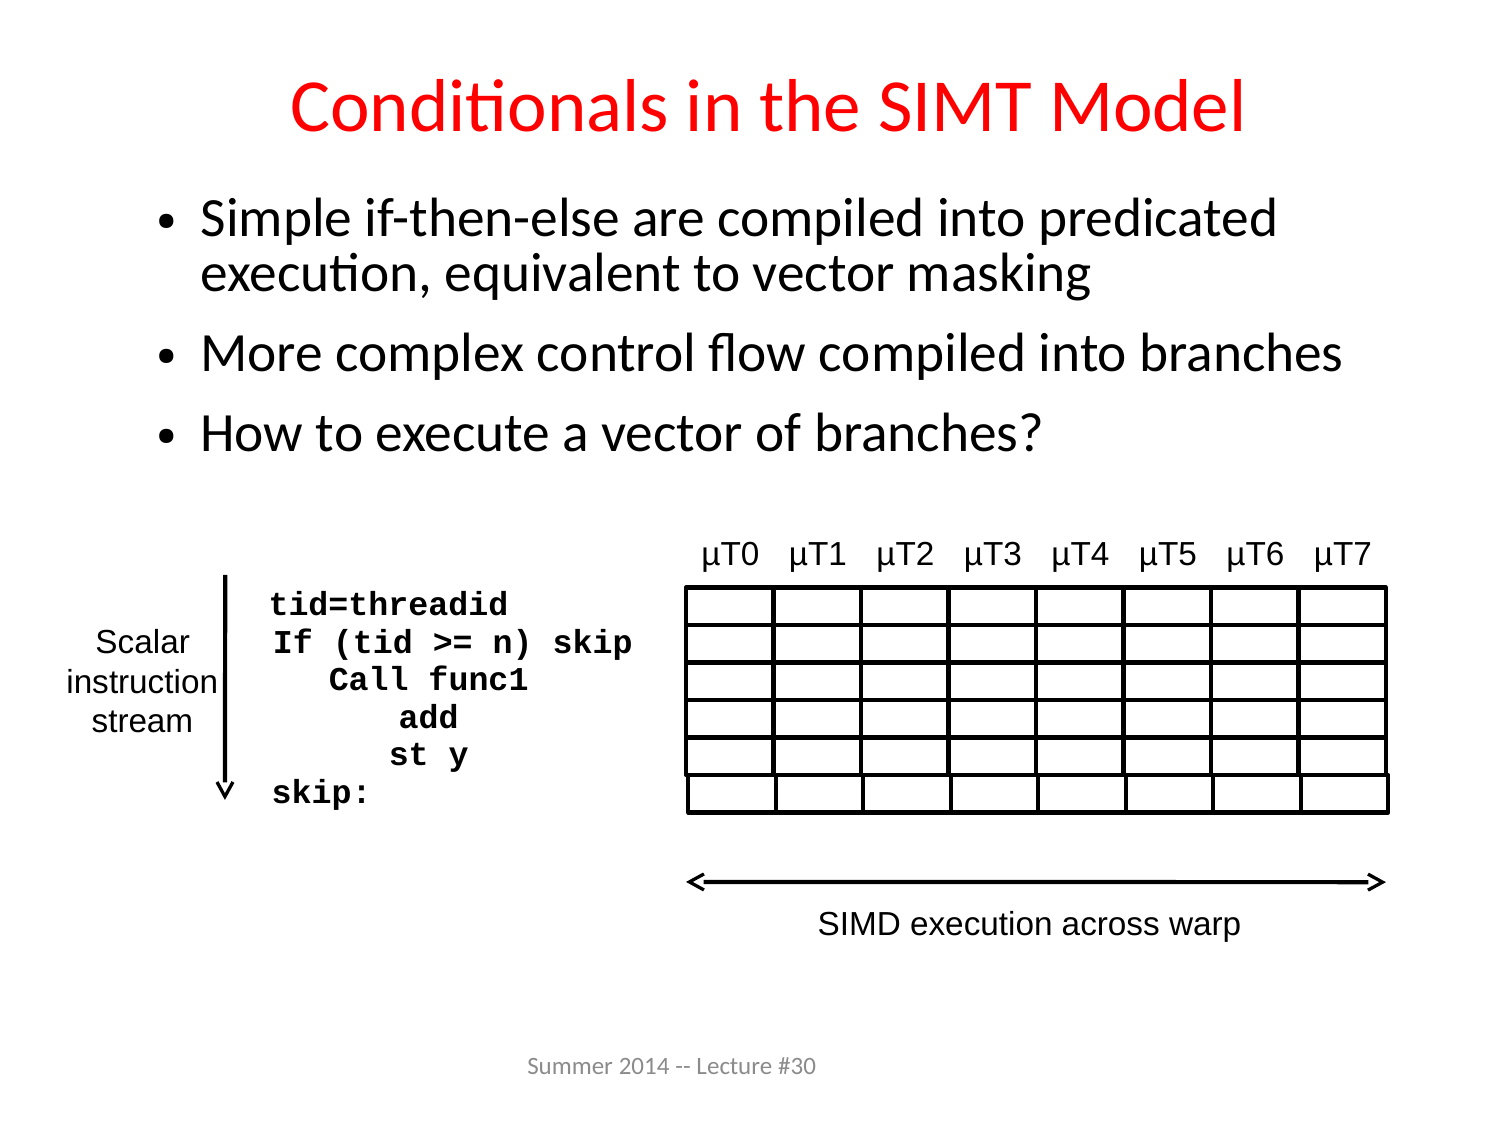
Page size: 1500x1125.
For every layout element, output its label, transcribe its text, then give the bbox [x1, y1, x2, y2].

text_box µT2 [861, 524, 949, 580]
text_box µT1 [774, 524, 861, 580]
text_box add [444, 713, 451, 724]
text_box skip: [256, 762, 387, 818]
text_box µT0 [686, 524, 774, 580]
text_box SIMD execution across warp [698, 894, 1361, 950]
text_box µT7 [1299, 524, 1387, 580]
text_box add [424, 713, 431, 724]
text_box µT4 [1036, 524, 1124, 580]
text_box st y [373, 724, 484, 780]
text_box Call func1 [313, 649, 544, 705]
text_box [685, 587, 1389, 813]
title Conditionals in the SIMT Model [75, 37, 1463, 188]
text_box add [383, 687, 474, 724]
text_box µT3 [949, 524, 1036, 580]
list Simple if-then-else are compiled into predicated execution, equivalent to vector masking More complex control flow compiled into branches How to execute a vector of branches? [127, 187, 1388, 492]
text_box µT6 [1211, 524, 1299, 580]
text_box Scalar instruction stream [37, 612, 248, 748]
text_box µT5 [1124, 524, 1211, 580]
text_box tid=threadid [253, 574, 524, 630]
text_box If (tid >= n) skip [258, 612, 648, 668]
